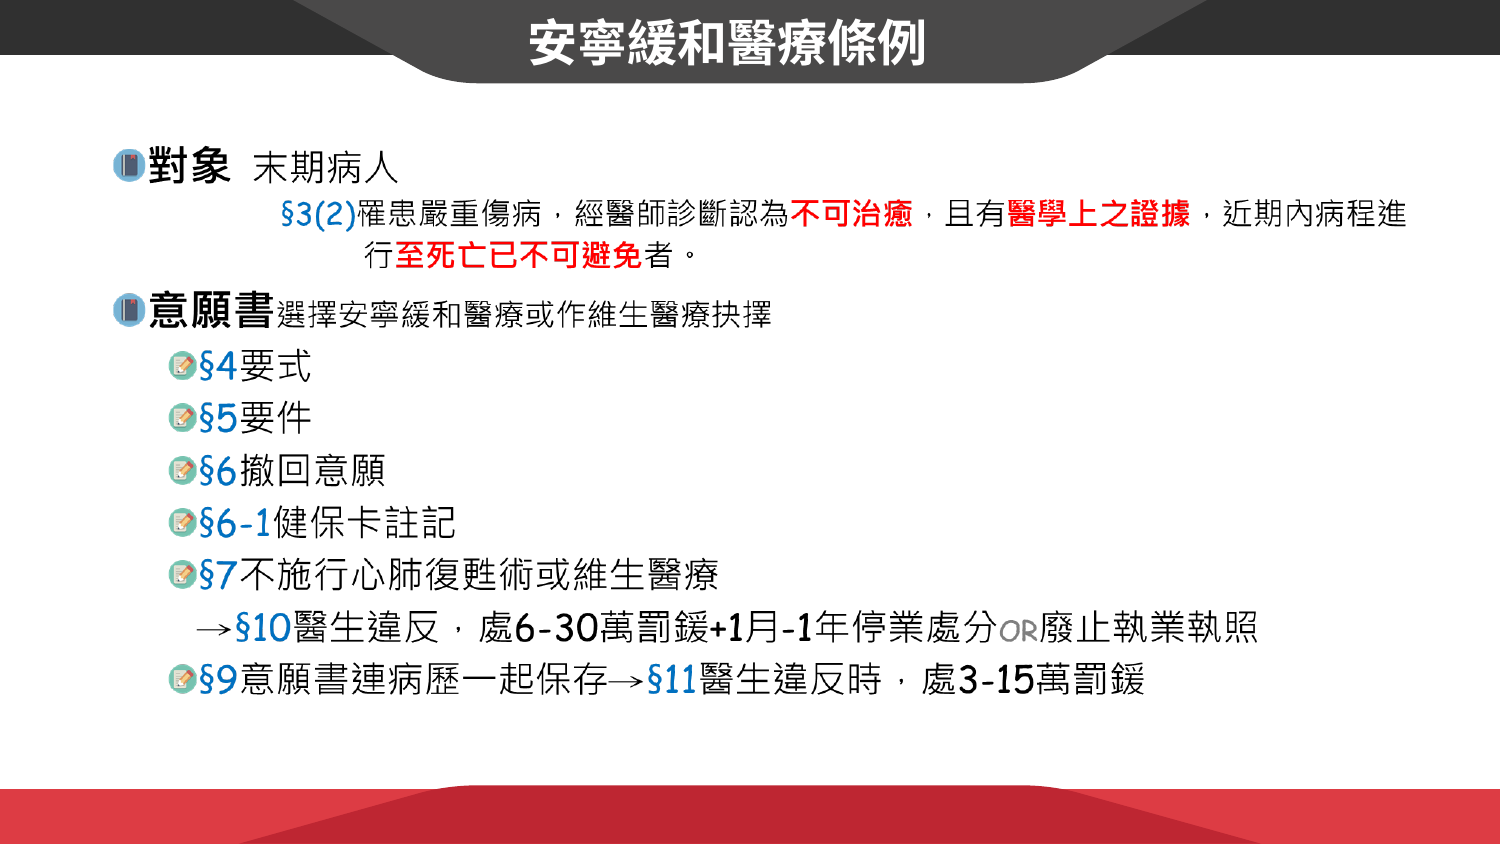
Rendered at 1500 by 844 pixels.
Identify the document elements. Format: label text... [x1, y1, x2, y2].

picture [102, 126, 1437, 786]
text_box 安寧緩和醫療條例 [512, 3, 947, 80]
text_box [0, 0, 1500, 84]
text_box [0, 786, 1500, 844]
